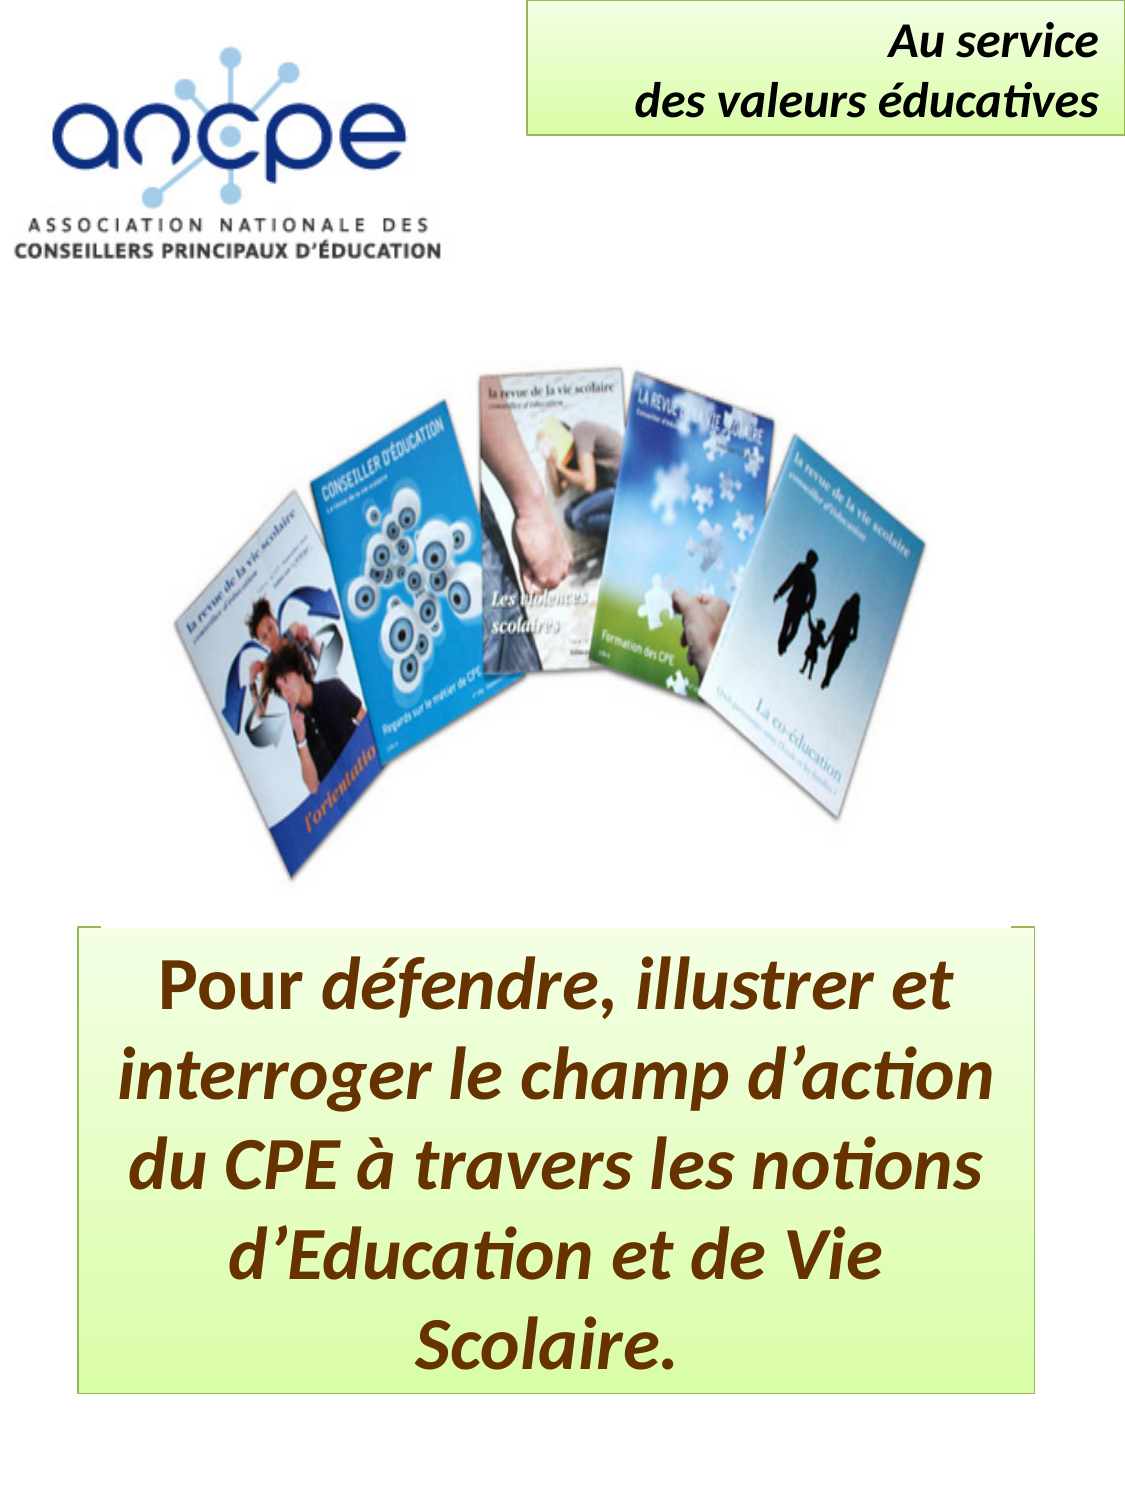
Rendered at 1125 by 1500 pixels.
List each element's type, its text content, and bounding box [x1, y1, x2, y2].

picture [101, 348, 1011, 928]
text_box Au service des valeurs éducatives [527, 0, 1125, 135]
subtitle Pour défendre, illustrer et interroger le champ d’action du CPE à travers les notions d’Education et de Vie Scolaire. [78, 927, 1035, 1394]
picture [0, 0, 457, 323]
